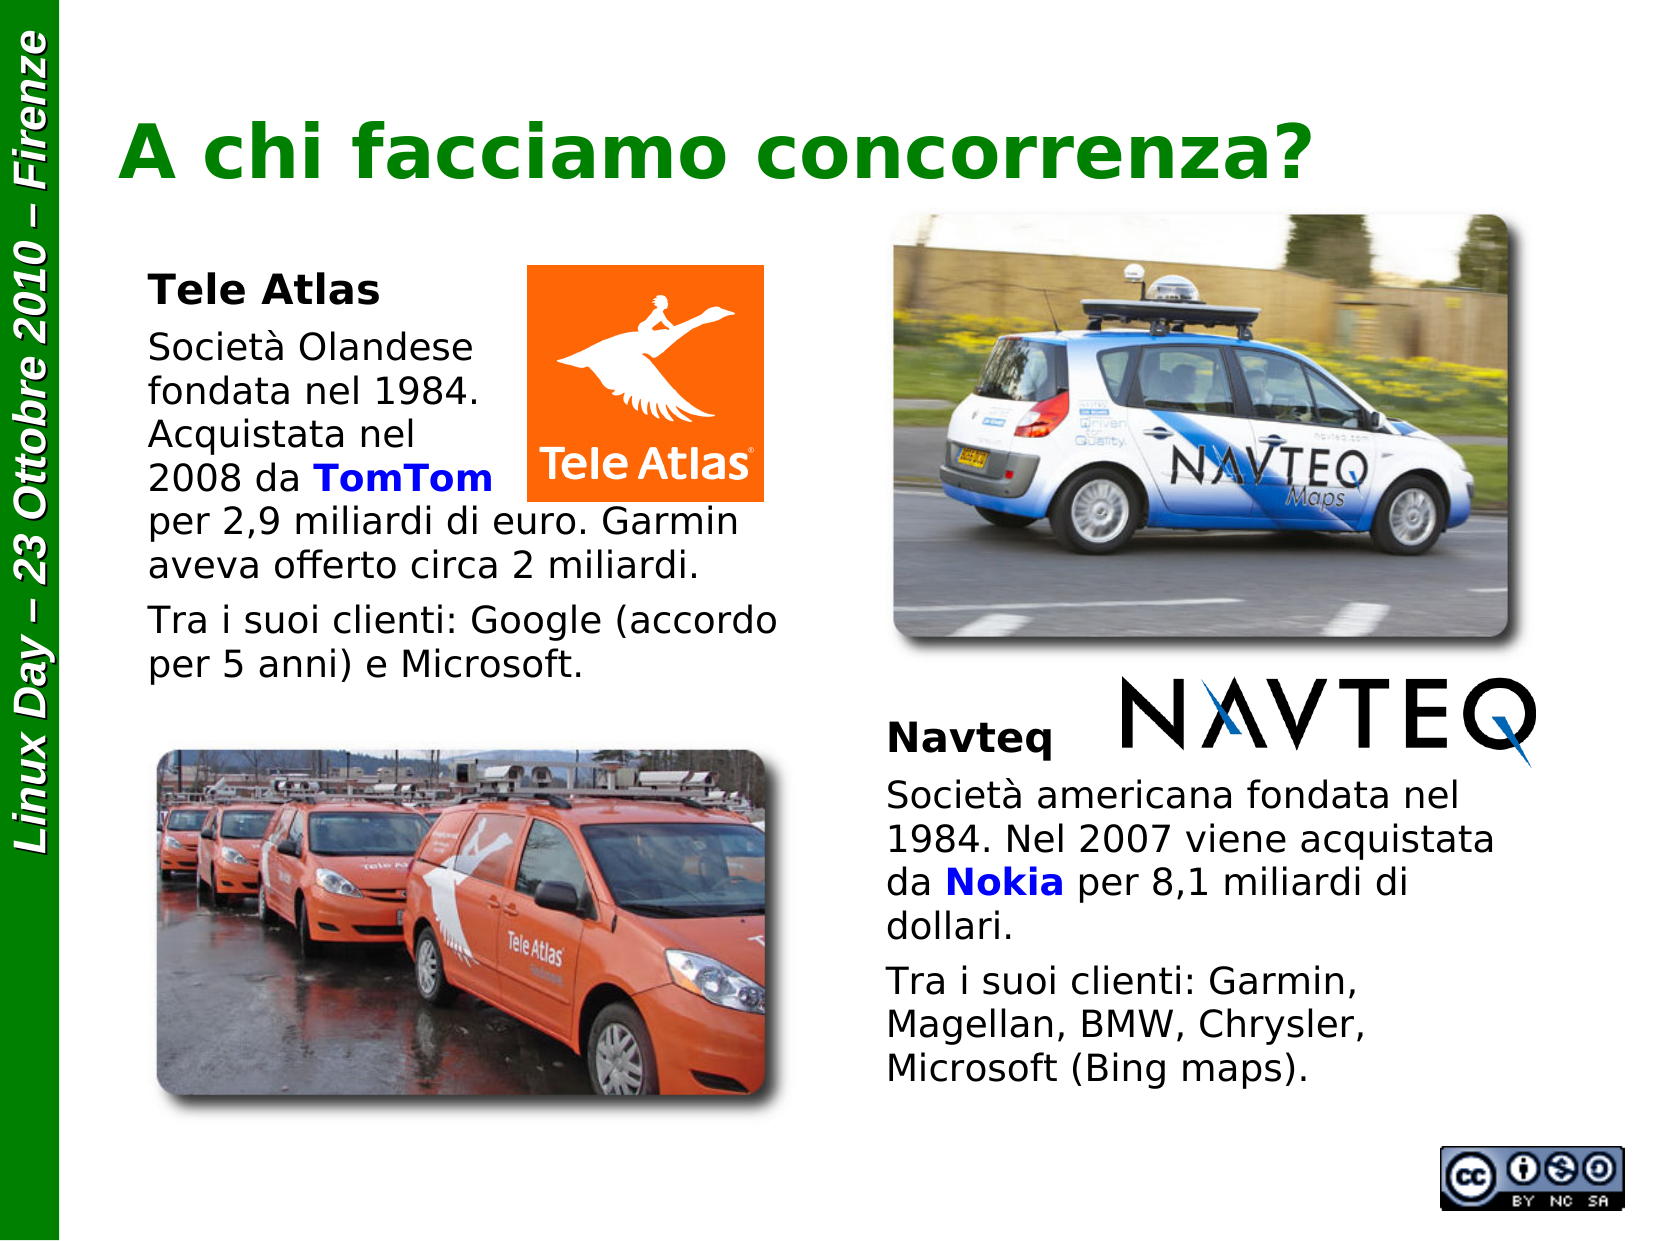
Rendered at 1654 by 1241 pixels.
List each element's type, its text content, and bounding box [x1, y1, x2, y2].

list Tele Atlas Società Olandese fondata nel 1984. Acquistata nel 2008 da TomTom per 2,9 miliardi di euro. Garmin aveva offerto circa 2 miliardi. Tra i suoi clienti: Google (accordo per 5 anni) e Microsoft. [147, 265, 798, 687]
picture [1440, 1146, 1625, 1211]
picture [885, 206, 1536, 665]
picture [147, 740, 798, 1128]
picture [527, 265, 764, 502]
title A chi facciamo concorrenza? [118, 56, 1565, 249]
picture [1122, 676, 1536, 768]
list Navteq Società americana fondata nel 1984. Nel 2007 viene acquistata da Nokia per 8,1 miliardi di dollari. Tra i suoi clienti: Garmin, Magellan, BMW, Chrysler, Microsoft (Bing maps). [885, 713, 1536, 1098]
